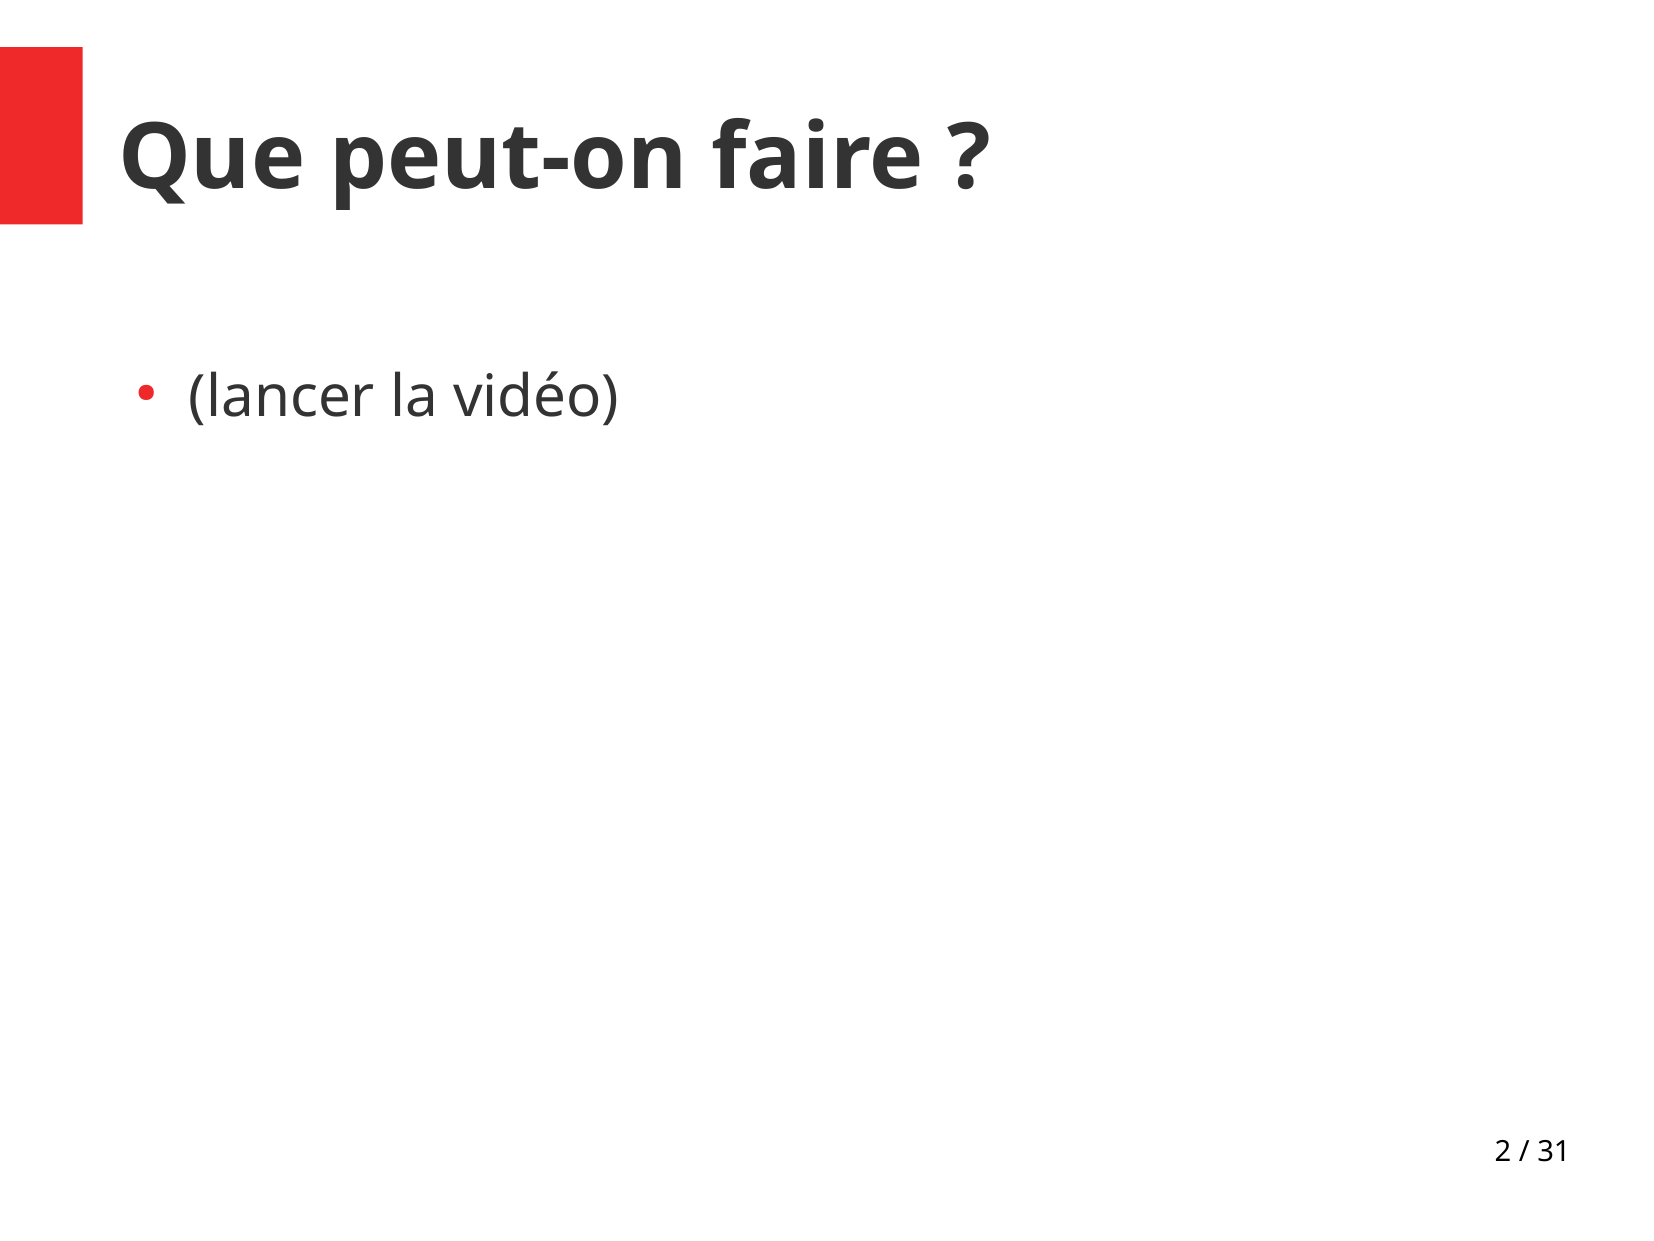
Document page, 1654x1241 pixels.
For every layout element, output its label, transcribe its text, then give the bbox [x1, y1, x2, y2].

list (lancer la vidéo) [118, 354, 1536, 1074]
title Que peut-on faire ? [118, 49, 1571, 257]
